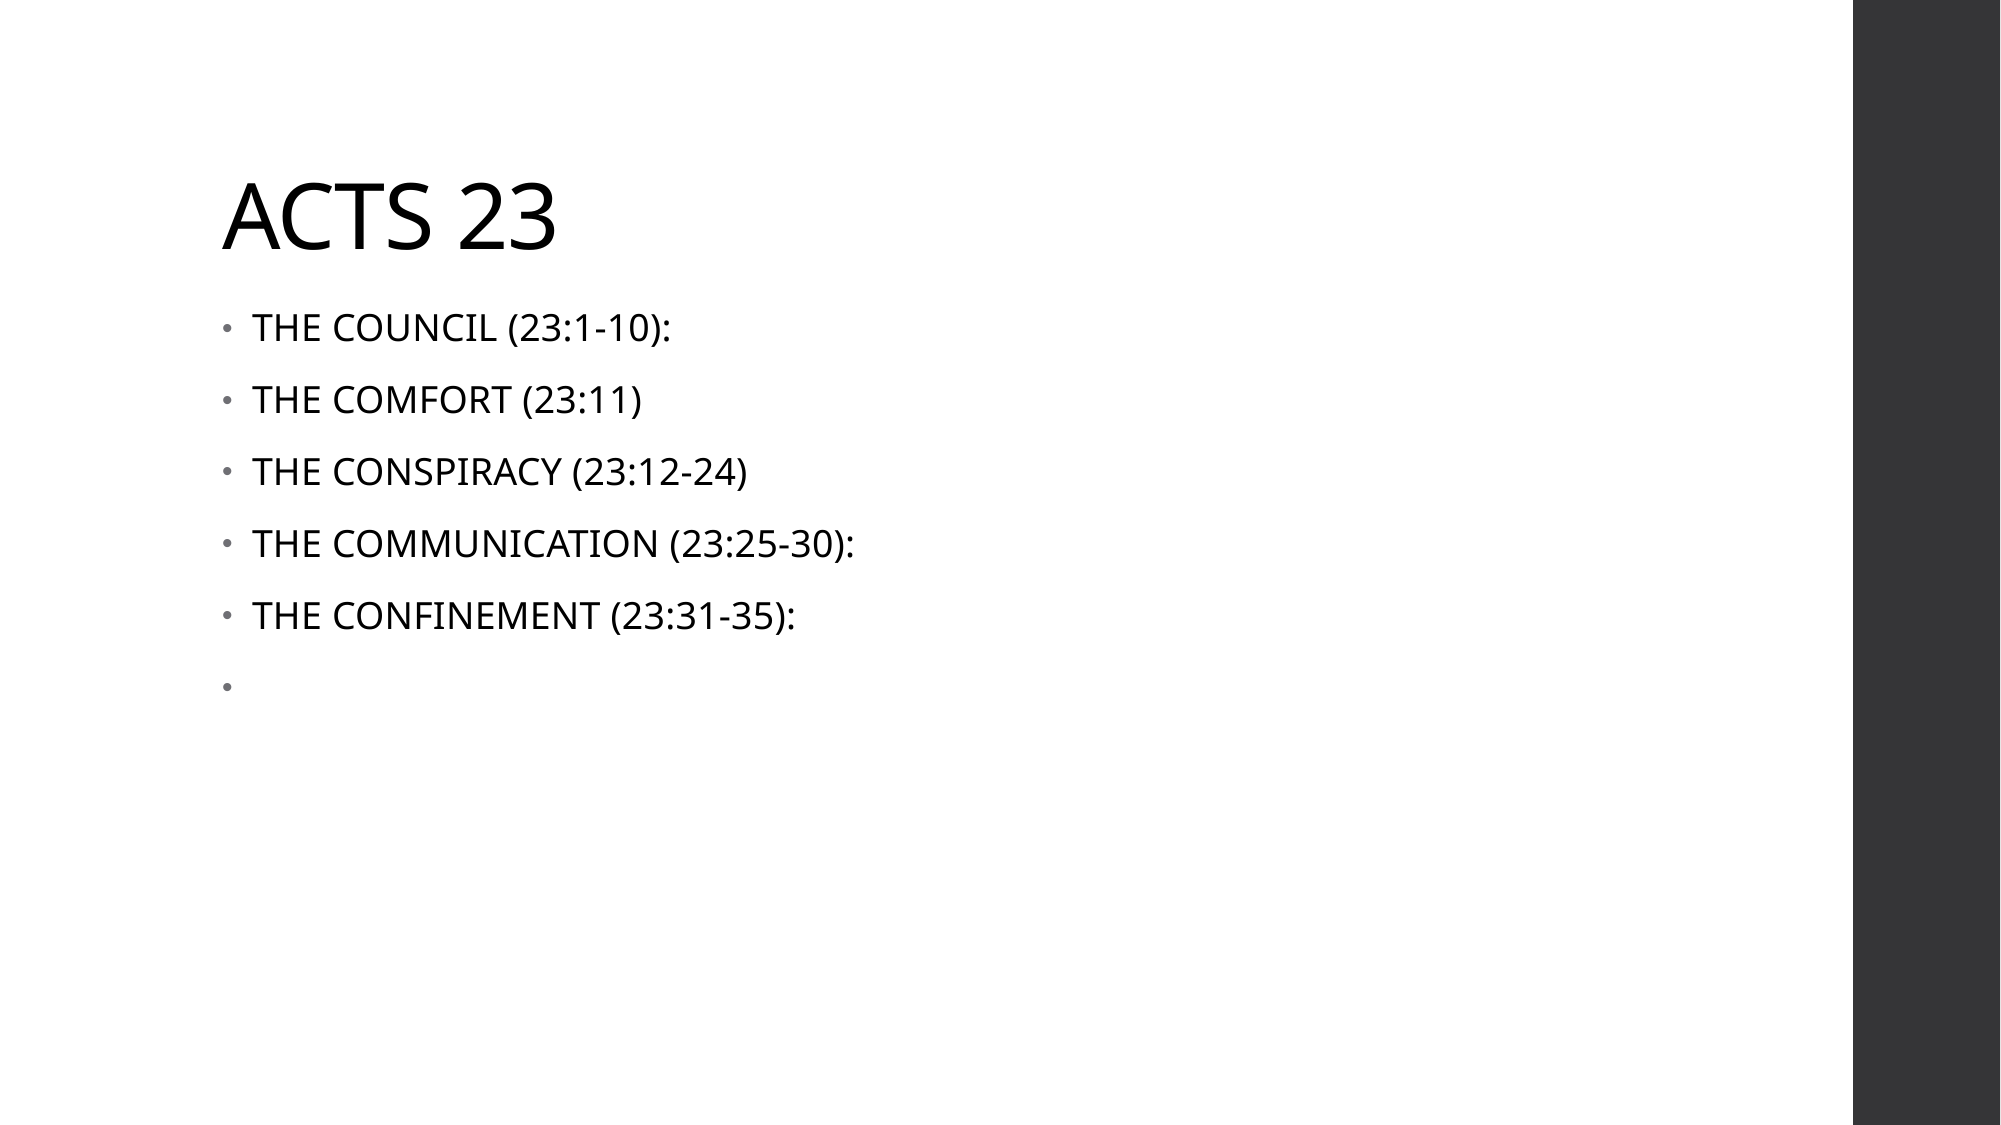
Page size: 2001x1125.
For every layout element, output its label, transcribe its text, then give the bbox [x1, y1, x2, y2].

list THE COUNCIL (23:1-10): THE COMFORT (23:11) THE CONSPIRACY (23:12-24) THE COMMUNICATION (23:25-30): THE CONFINEMENT (23:31-35): [206, 299, 1617, 1014]
title ACTS 23 [206, 60, 1797, 278]
